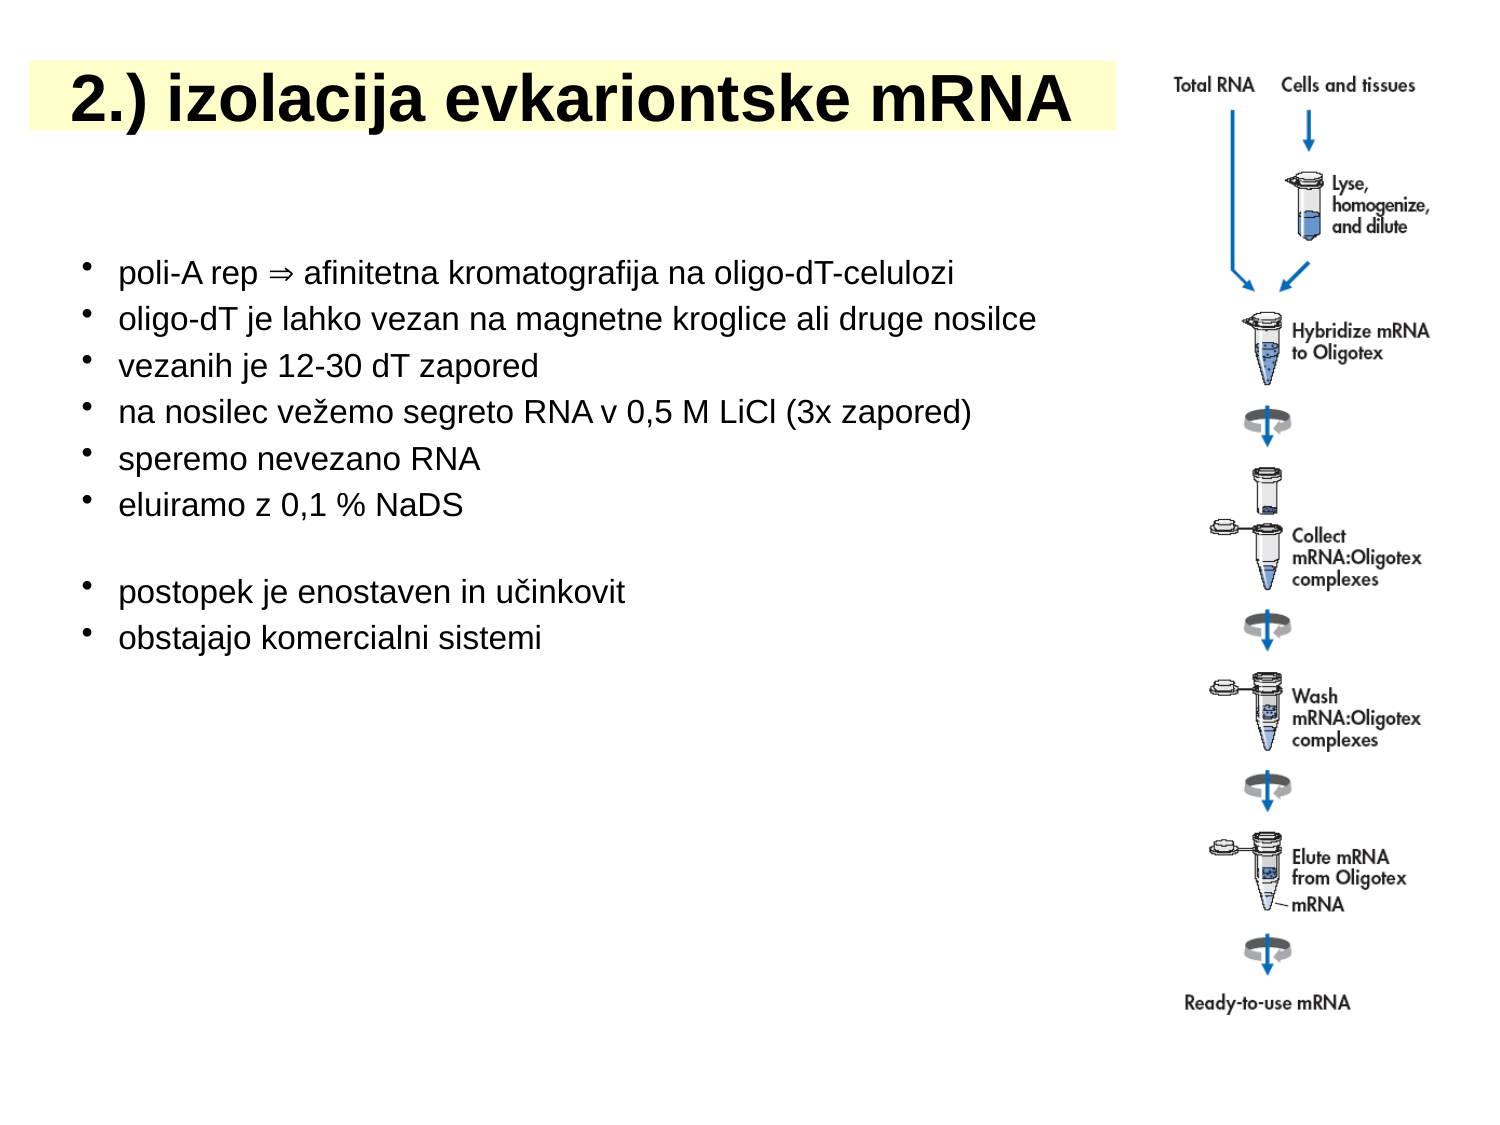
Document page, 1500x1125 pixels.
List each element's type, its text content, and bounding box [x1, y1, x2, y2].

picture [1151, 66, 1447, 1029]
title 2.) izolacija evkariontske mRNA [29, 60, 1117, 130]
list poli-A rep  afinitetna kromatografija na oligo-dT-celulozi oligo-dT je lahko vezan na magnetne kroglice ali druge nosilce vezanih je 12-30 dT zapored na nosilec vežemo segreto RNA v 0,5 M LiCl (3x zapored) speremo nevezano RNA eluiramo z 0,1 % NaDS postopek je enostaven in učinkovit obstajajo komercialni sistemi [66, 243, 1105, 1000]
